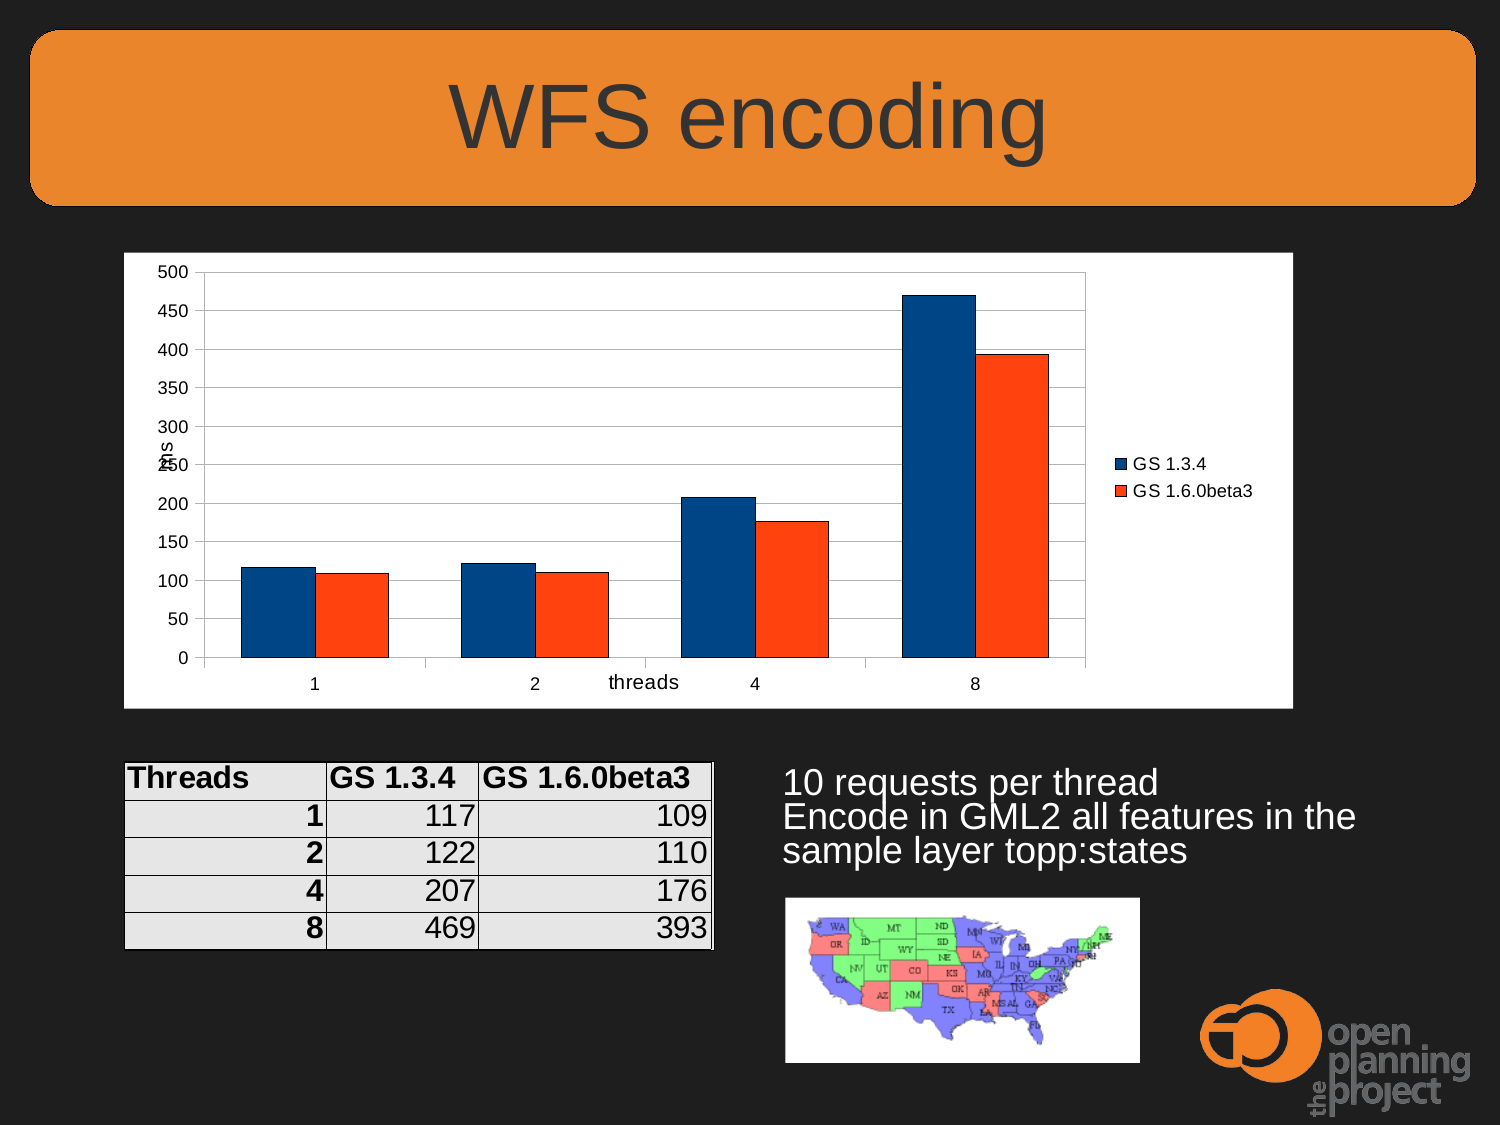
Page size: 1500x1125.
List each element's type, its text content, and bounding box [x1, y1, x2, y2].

text_box 10 requests per thread Encode in GML2 all features in the sample layer topp:states [767, 760, 1372, 886]
picture [797, 915, 1123, 1046]
chart [124, 761, 714, 953]
chart [124, 252, 1294, 709]
text_box [785, 897, 1140, 1063]
picture [1200, 989, 1470, 1117]
title WFS encoding [75, 36, 1425, 207]
